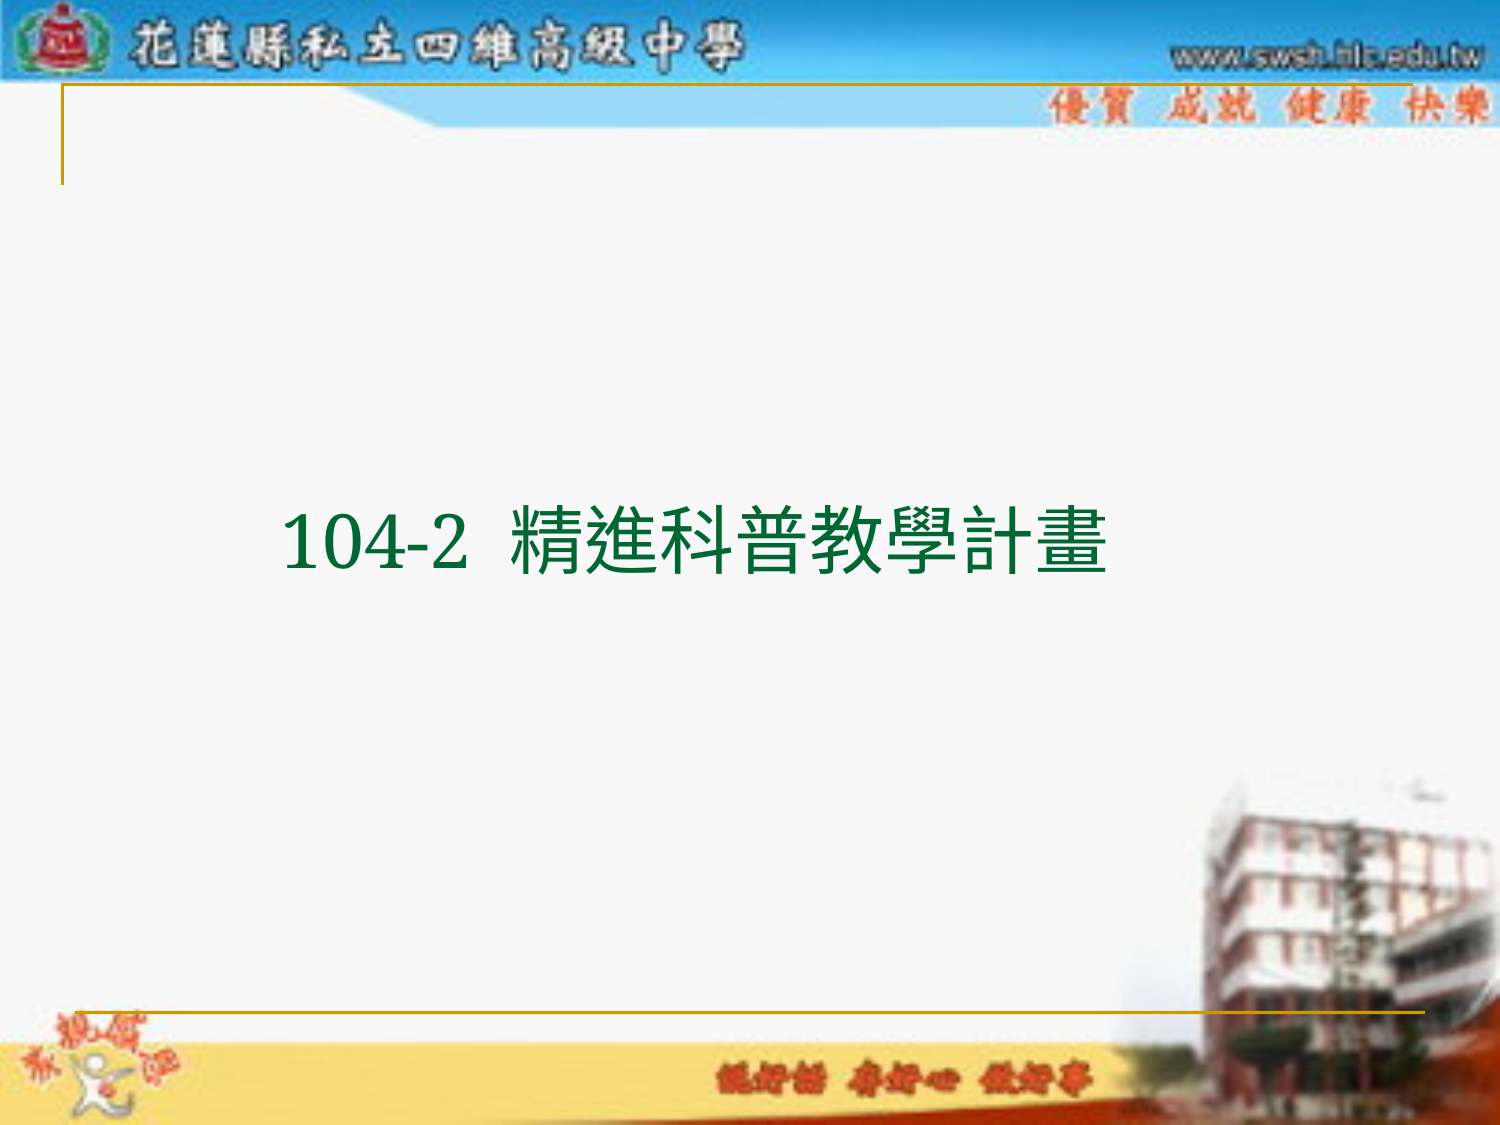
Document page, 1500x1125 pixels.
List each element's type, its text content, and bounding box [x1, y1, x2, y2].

text_box P20 [0, 1023, 262, 1099]
text_box 104-2 精進科普教學計畫 [265, 468, 1500, 610]
text_box [1080, 1023, 1431, 1099]
